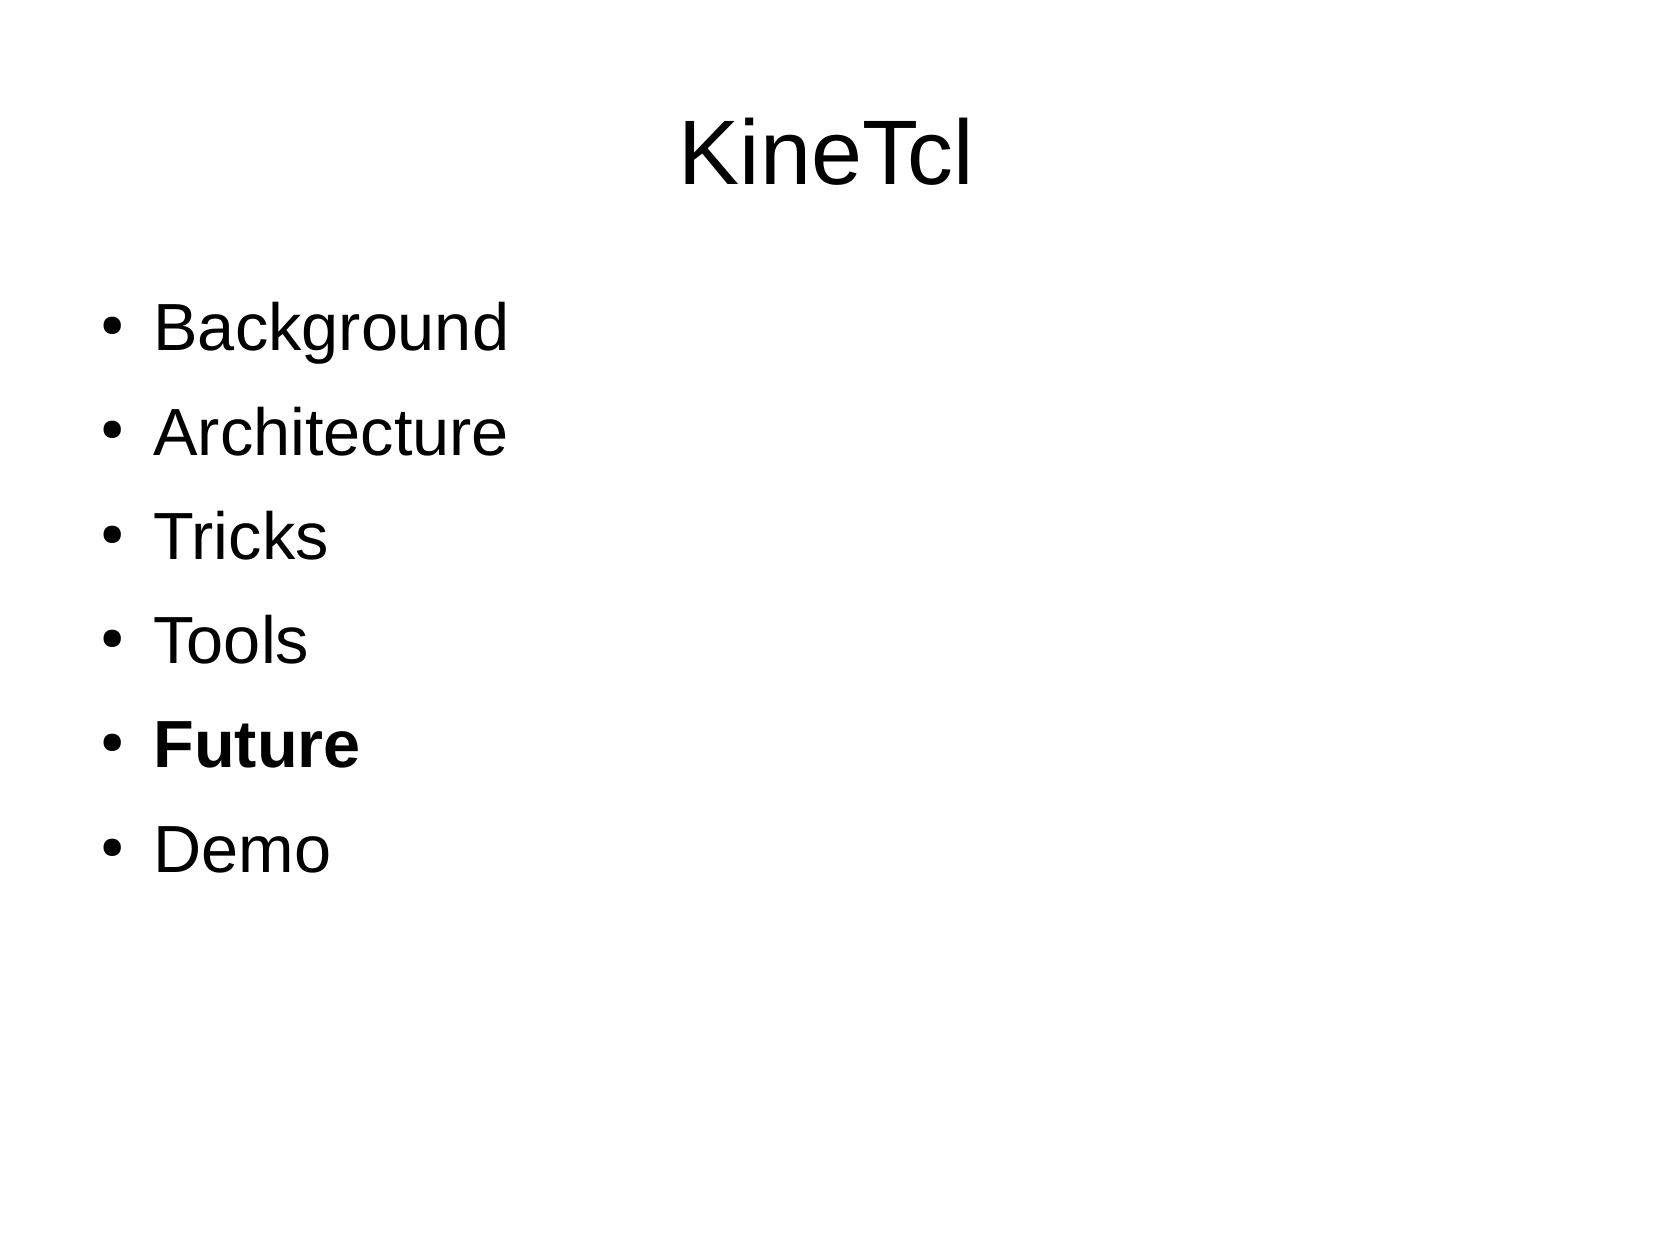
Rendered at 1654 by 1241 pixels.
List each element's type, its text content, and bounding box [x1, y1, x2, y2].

title KineTcl [82, 56, 1571, 250]
list Background Architecture Tricks Tools Future Demo [82, 290, 1571, 1094]
